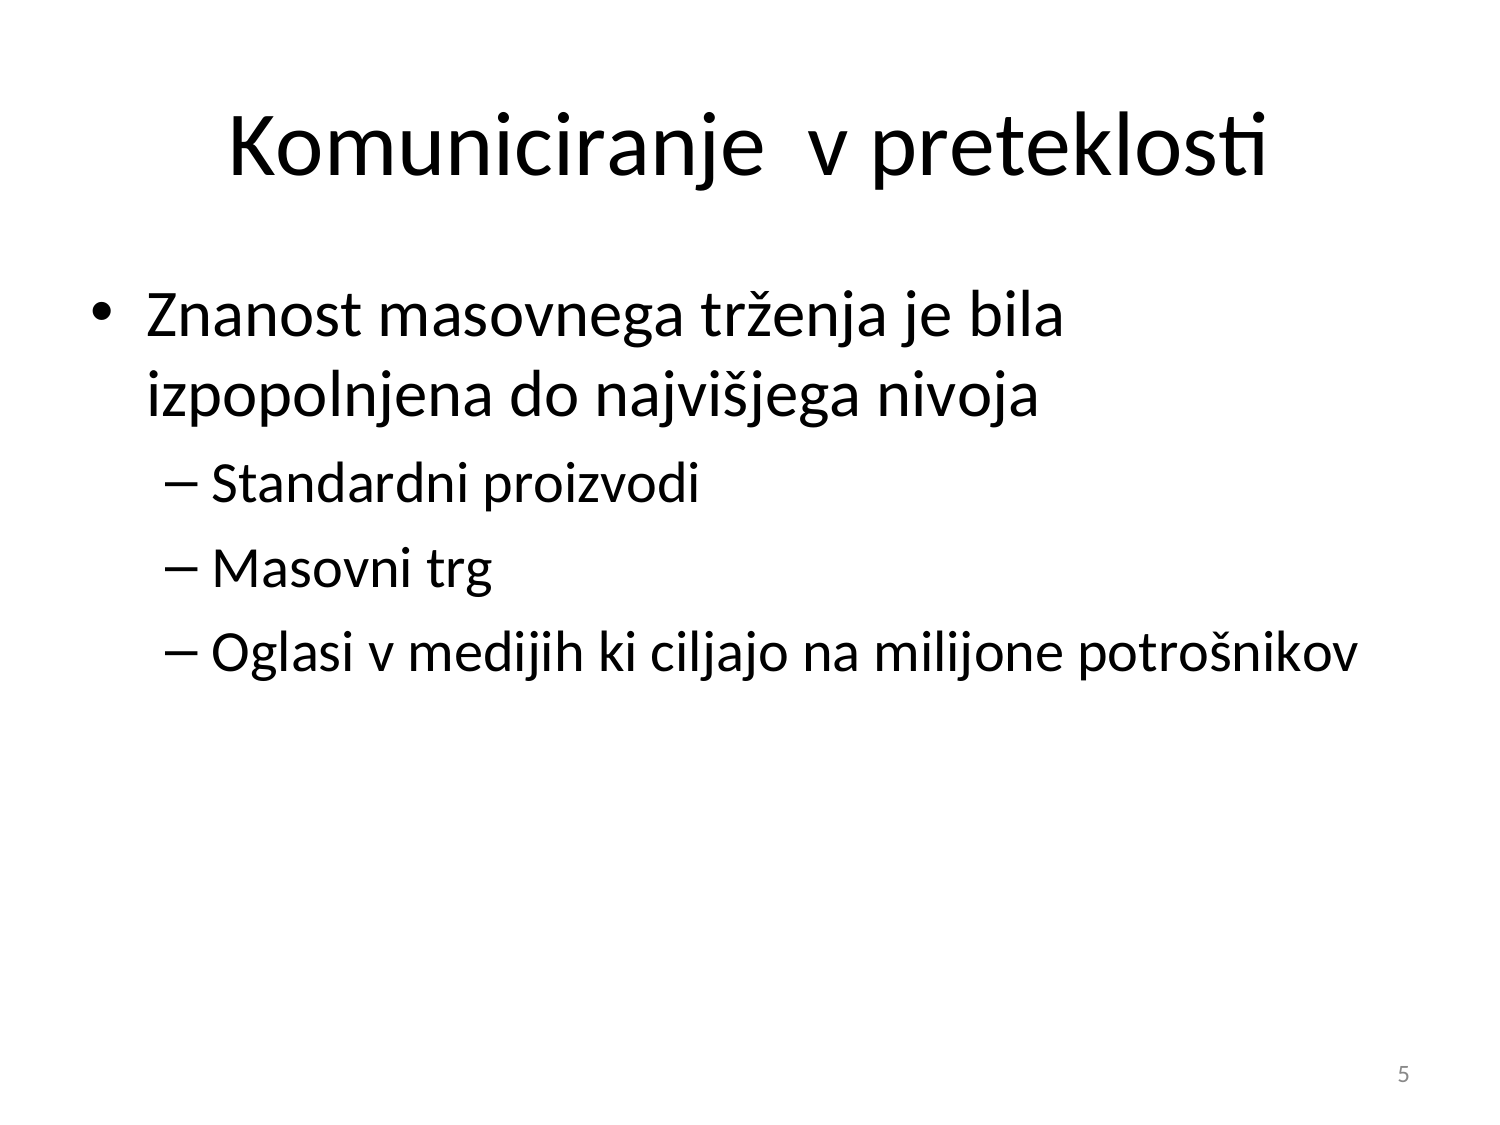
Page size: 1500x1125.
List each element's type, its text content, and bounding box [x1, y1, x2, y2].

text_box <number> [1074, 1042, 1426, 1103]
title Komuniciranje v preteklosti [75, 45, 1426, 233]
list Znanost masovnega trženja je bila izpopolnjena do najvišjega nivoja Standardni proizvodi Masovni trg Oglasi v medijih ki ciljajo na milijone potrošnikov [75, 262, 1426, 1006]
